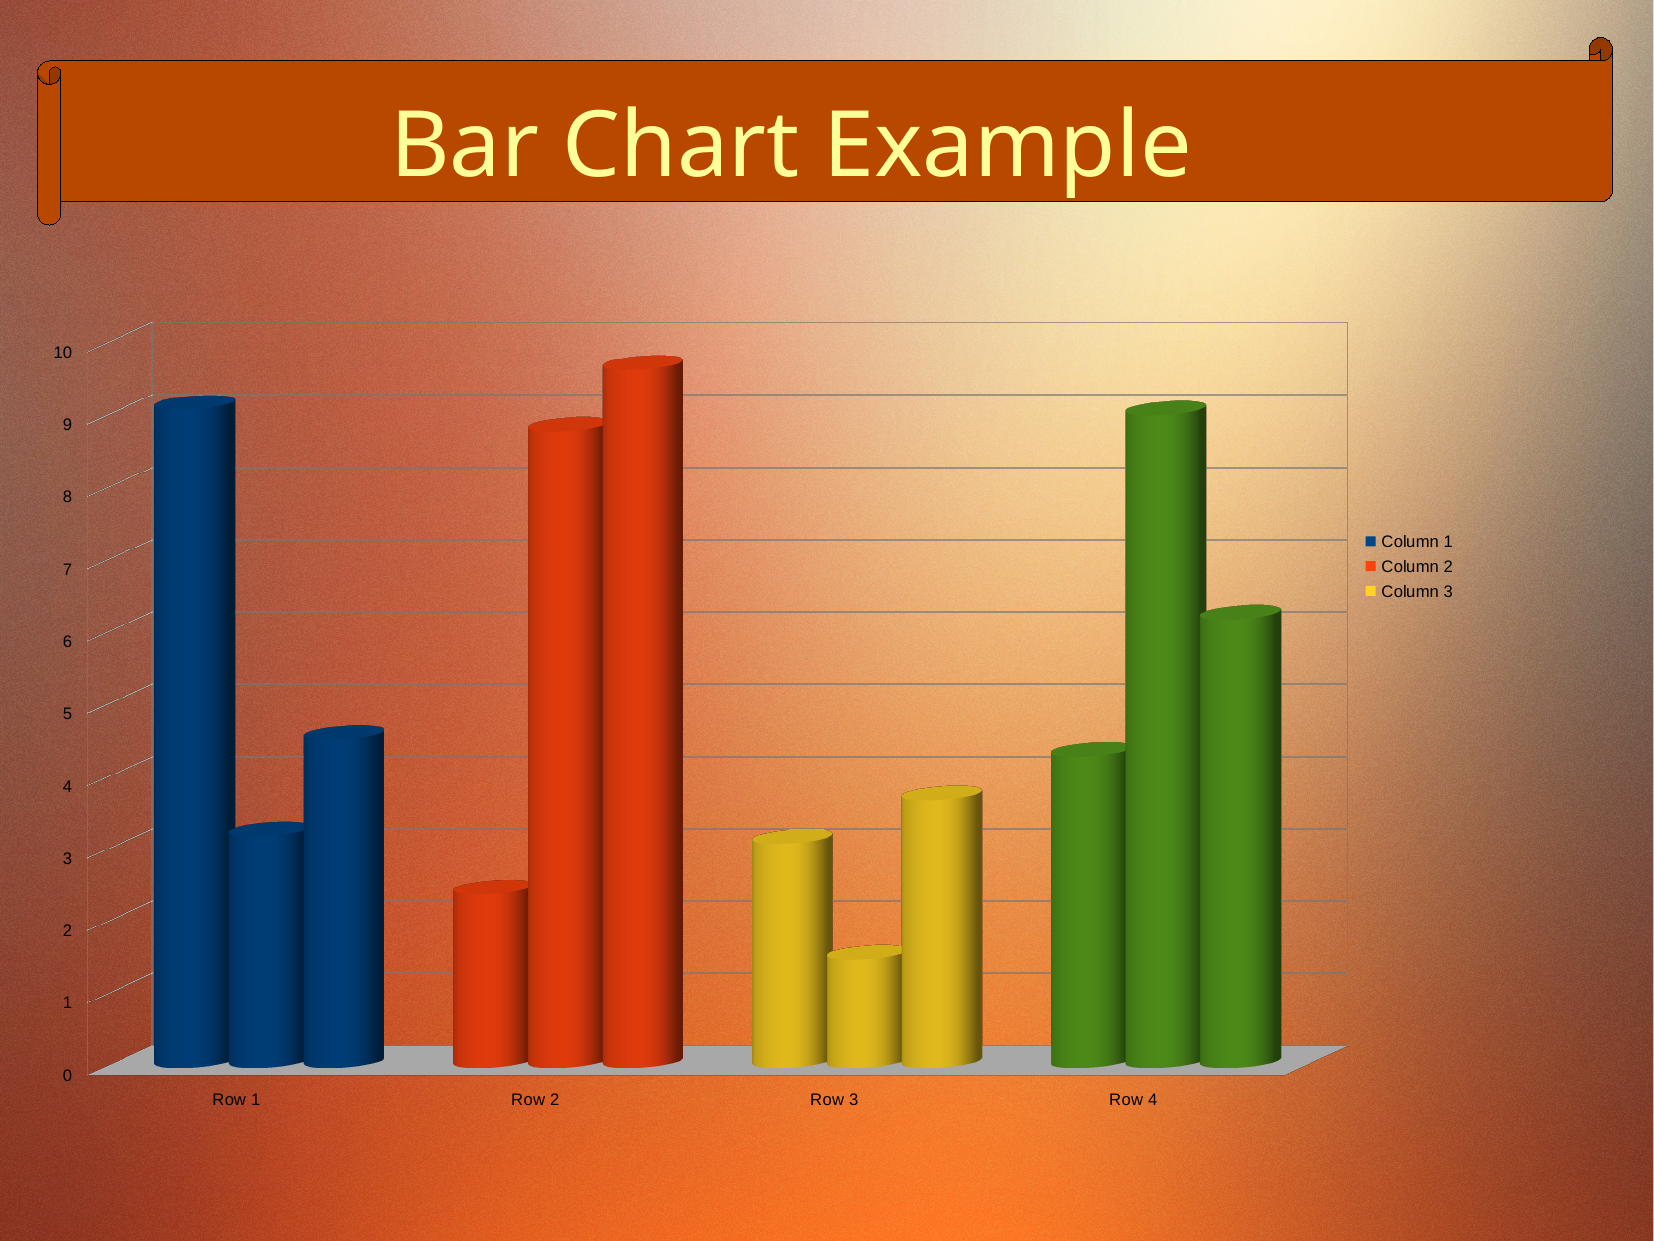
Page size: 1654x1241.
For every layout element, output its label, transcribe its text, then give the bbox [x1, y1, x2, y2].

picture [0, 0, 1654, 1241]
chart [11, 306, 1501, 1126]
title Bar Chart Example [7, 37, 1576, 245]
